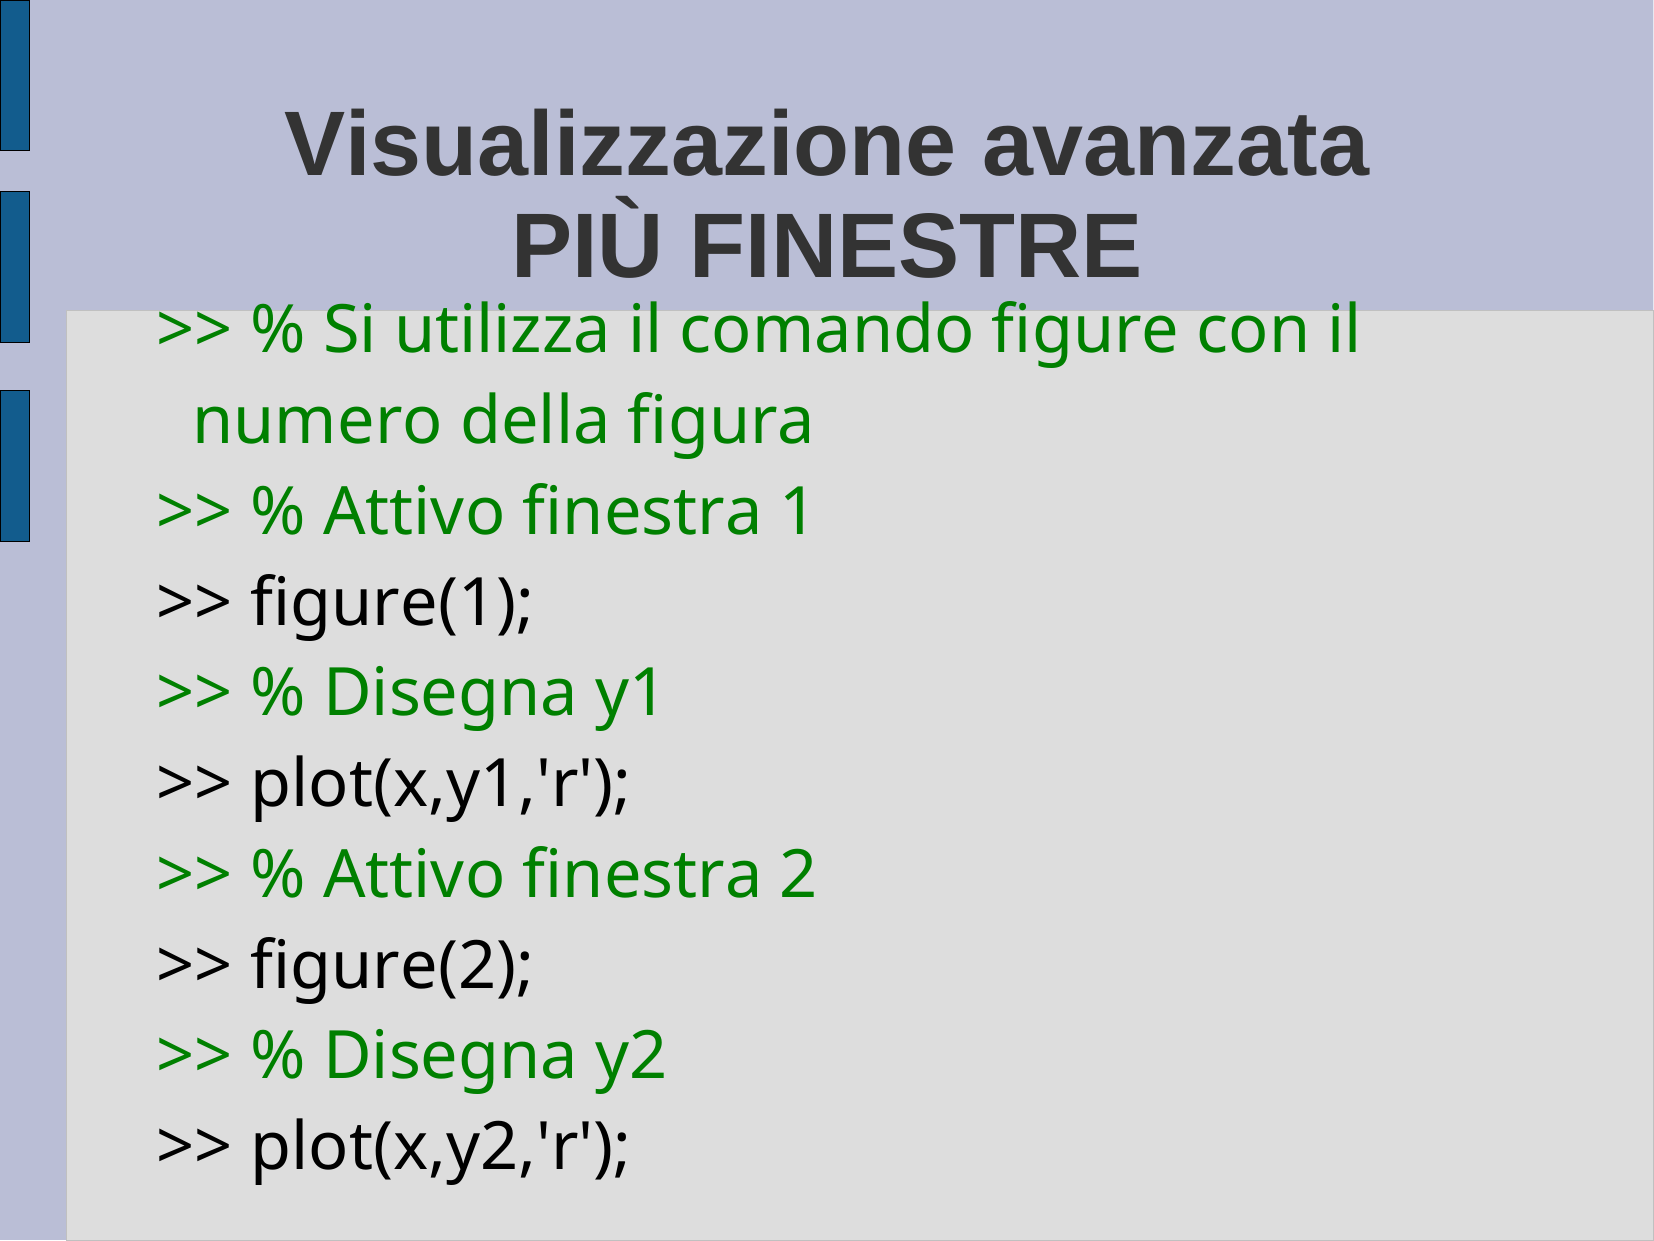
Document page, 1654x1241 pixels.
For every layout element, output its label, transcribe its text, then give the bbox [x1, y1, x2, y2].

subtitle >> % Si utilizza il comando figure con il numero della figura >> % Attivo finestra 1 >> figure(1); >> % Disegna y1 >> plot(x,y1,'r'); >> % Attivo finestra 2 >> figure(2); >> % Disegna y2 >> plot(x,y2,'r'); [121, 330, 1534, 1141]
title Visualizzazione avanzata PIÙ FINESTRE [121, 91, 1534, 299]
